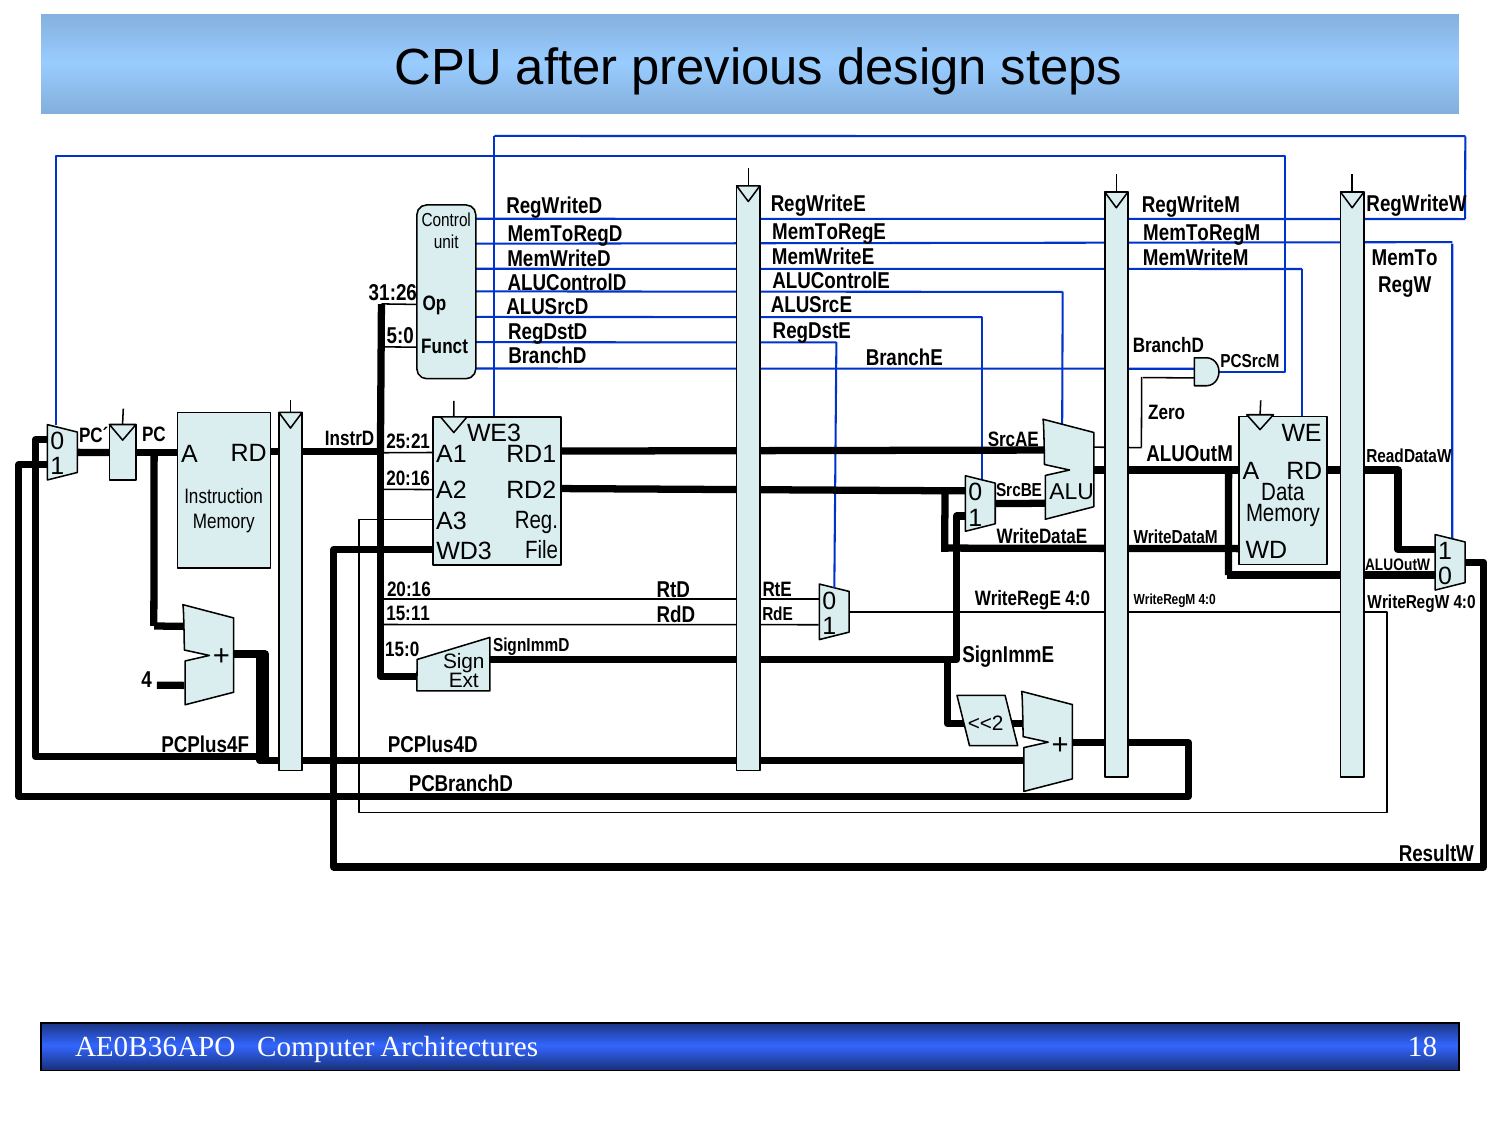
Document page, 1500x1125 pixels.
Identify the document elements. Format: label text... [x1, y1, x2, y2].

text_box RD2 [502, 473, 560, 504]
text_box 15:0 [385, 635, 420, 661]
text_box WriteRegW 4:0 [1367, 590, 1476, 613]
text_box Op [422, 290, 447, 316]
text_box 1 [818, 609, 837, 640]
text_box [416, 653, 438, 691]
text_box A [177, 437, 198, 468]
text_box Sign Ext [438, 627, 490, 692]
text_box RD [1268, 454, 1326, 485]
text_box ALUControlD [507, 267, 627, 295]
text_box 1 [46, 449, 65, 480]
text_box SrcBE [996, 478, 1043, 501]
text_box MemWriteM [1142, 242, 1249, 271]
text_box RegDstE [772, 315, 851, 343]
text_box SignImmE [962, 639, 1055, 668]
text_box 0 [53, 433, 61, 447]
text_box MemToRegM [1143, 217, 1261, 246]
text_box + [1048, 724, 1073, 761]
text_box [65, 429, 78, 476]
text_box SignImmD [493, 632, 570, 656]
text_box [1340, 192, 1364, 778]
text_box ALUSrcD [506, 291, 589, 319]
text_box 0 [971, 484, 979, 498]
text_box [1042, 419, 1094, 476]
text_box [109, 424, 137, 480]
text_box PCPlus4D [387, 729, 478, 758]
text_box Zero [1148, 398, 1186, 424]
text_box WriteRegE 4:0 [974, 584, 1091, 610]
text_box WD3 [432, 534, 493, 565]
text_box WE [1276, 416, 1328, 447]
title CPU after previous design steps [41, 14, 1459, 114]
text_box 31:26 [368, 277, 418, 306]
text_box [956, 695, 1018, 746]
text_box ALUSrcE [770, 290, 853, 318]
text_box [837, 588, 850, 636]
text_box 20:16 [386, 464, 431, 490]
text_box Reg. File [432, 416, 562, 565]
text_box WriteRegM 4:0 [1133, 590, 1216, 608]
text_box 5:0 [386, 320, 414, 349]
text_box + [209, 636, 234, 672]
text_box 4 [141, 664, 152, 693]
text_box [736, 185, 760, 771]
text_box [1021, 691, 1073, 792]
text_box MemWriteD [507, 243, 611, 267]
text_box ALUControlE [772, 265, 891, 294]
text_box MemWriteE [771, 241, 875, 270]
text_box Control unit [416, 204, 476, 379]
text_box ALUOutM [1146, 438, 1234, 466]
text_box RdE [762, 601, 794, 624]
text_box RegWriteD [506, 190, 603, 218]
text_box Data Memory [1238, 416, 1328, 565]
text_box [1045, 505, 1094, 520]
text_box WD [1239, 533, 1291, 564]
text_box A [1239, 454, 1274, 486]
text_box [182, 604, 234, 705]
text_box ResultW [1398, 838, 1475, 866]
text_box [1246, 414, 1274, 430]
text_box 25:21 [386, 428, 431, 454]
text_box RD1 [502, 437, 560, 468]
text_box RD1 [510, 447, 520, 453]
text_box [278, 412, 303, 771]
text_box BranchD [1132, 332, 1204, 358]
text_box RD [226, 436, 271, 467]
text_box A3 [432, 504, 468, 534]
text_box A2 [432, 473, 468, 504]
text_box [1104, 192, 1128, 778]
text_box PCSrcM [1220, 348, 1280, 372]
text_box BranchE [865, 342, 944, 370]
text_box RtE [762, 575, 792, 601]
text_box RegWriteW [1366, 188, 1467, 216]
text_box Reg. File [432, 416, 463, 437]
text_box 20:16 [387, 576, 432, 602]
text_box [1194, 357, 1220, 386]
text_box [983, 480, 996, 527]
text_box 1 [1434, 534, 1453, 559]
text_box PCBranchD [408, 768, 514, 796]
text_box MemToRegD [507, 218, 623, 246]
text_box A1 [432, 437, 468, 468]
text_box WriteDataM [1133, 525, 1218, 544]
text_box WE3 [463, 416, 525, 447]
text_box MemTo RegW [1371, 242, 1438, 298]
text_box 0 [964, 475, 983, 500]
text_box InstrD [324, 424, 375, 450]
text_box 1 [964, 500, 983, 532]
text_box SrcAE [987, 425, 1039, 446]
text_box 0 [818, 584, 837, 609]
text_box RegWriteM [1141, 190, 1241, 218]
text_box 0 [1434, 559, 1453, 590]
text_box RegWriteE [770, 189, 866, 217]
text_box BranchD [508, 340, 587, 369]
text_box PCPlus4F [161, 729, 250, 758]
text_box RdD [656, 599, 696, 627]
text_box ReadDataW [1366, 444, 1452, 467]
text_box 15:11 [386, 599, 431, 625]
text_box 0 [46, 424, 65, 449]
text_box RtD [656, 574, 691, 599]
text_box RegDstD [508, 316, 588, 345]
text_box Instruction Memory [177, 412, 271, 568]
text_box PC´ [79, 421, 109, 447]
text_box MemToRegE [771, 216, 887, 245]
text_box ALUOutW [1364, 554, 1431, 575]
text_box 0 [825, 593, 833, 607]
text_box [1453, 538, 1466, 586]
text_box <<2 [964, 716, 1008, 736]
text_box Funct [421, 332, 469, 358]
text_box WriteDataE [996, 522, 1088, 544]
text_box [440, 416, 468, 433]
text_box PC [141, 420, 166, 446]
text_box ALU [1043, 476, 1100, 505]
